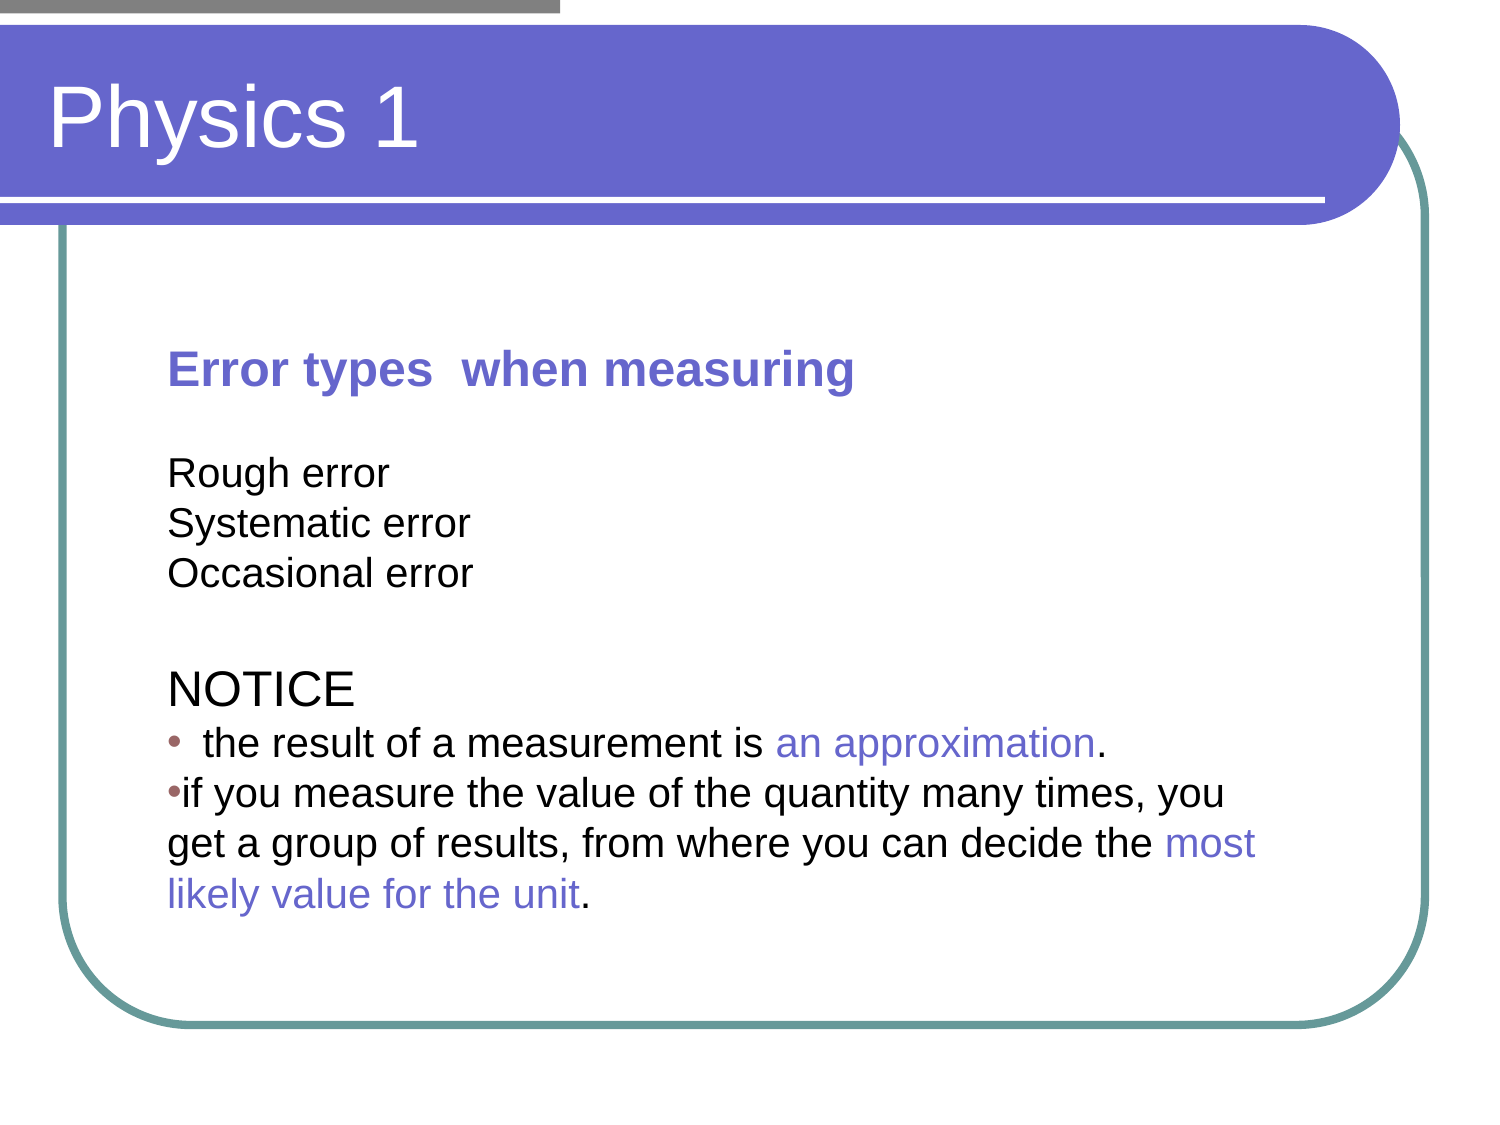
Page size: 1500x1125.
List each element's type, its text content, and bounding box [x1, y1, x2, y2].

text_box Error types when measuring Rough error Systematic error Occasional error NOTICE the result of a measurement is an approximation. if you measure the value of the quantity many times, you get a group of results, from where you can decide the most likely value for the unit. [152, 328, 1275, 917]
text_box [0, 0, 561, 14]
title Physics 1 [32, 37, 1347, 188]
